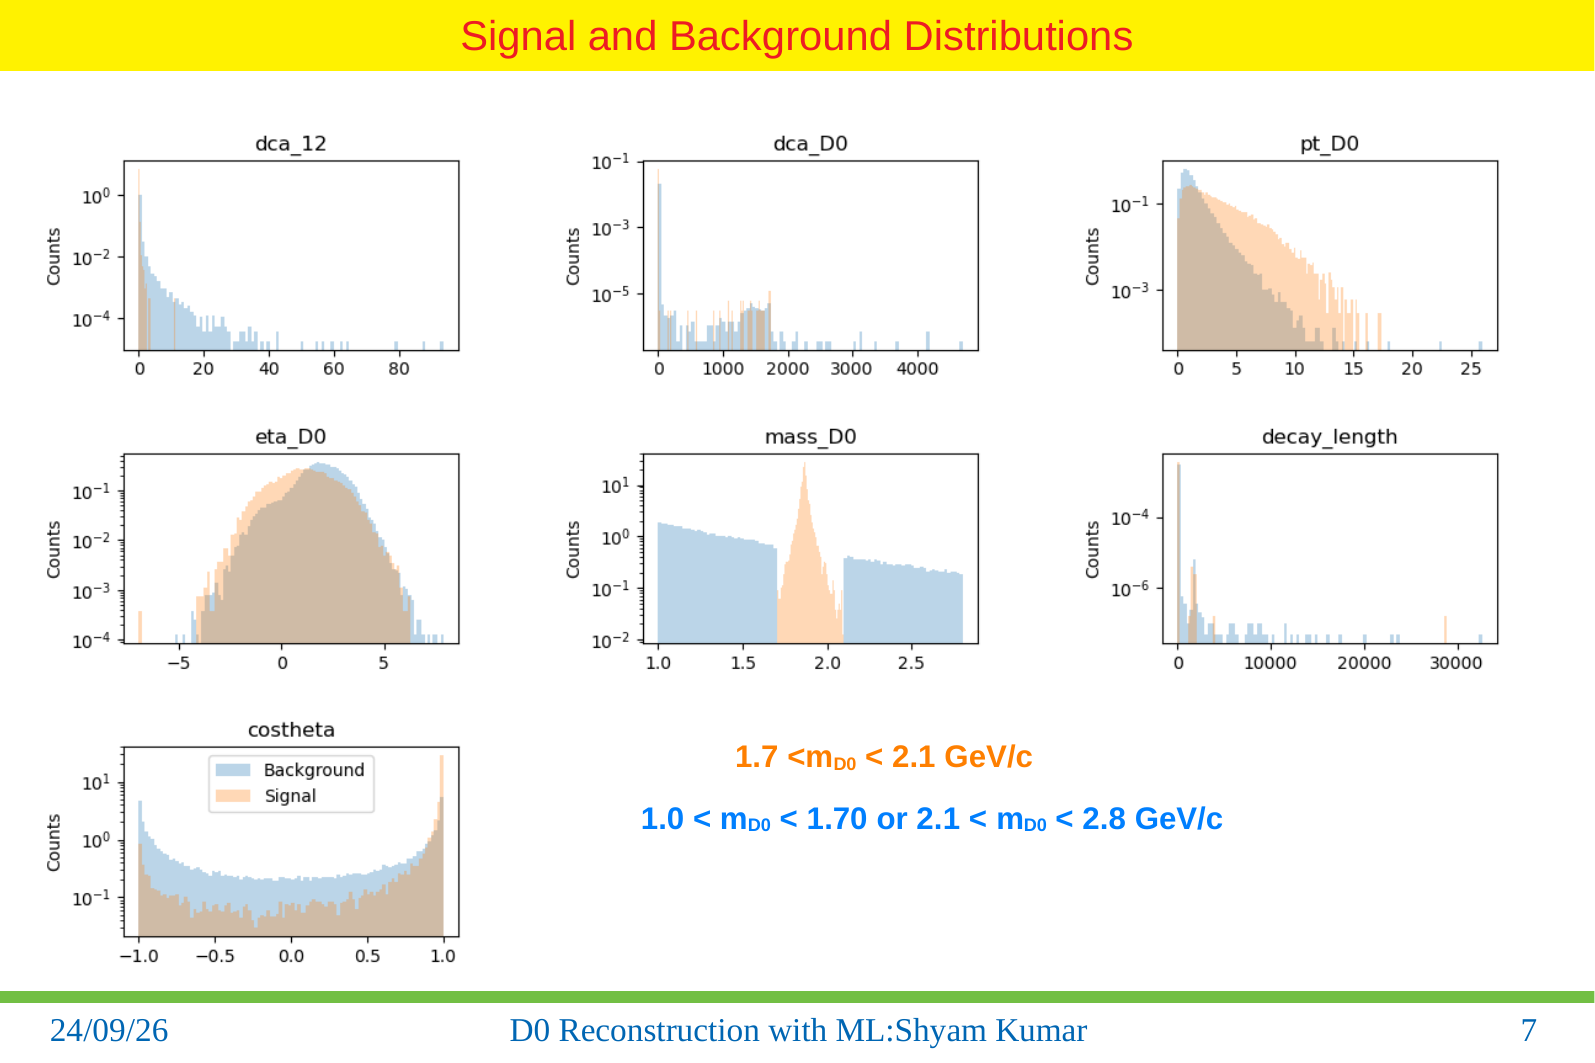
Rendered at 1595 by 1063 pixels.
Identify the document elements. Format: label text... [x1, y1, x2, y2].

text_box 1.7 <mD0 < 2.1 GeV/c [720, 732, 1146, 793]
title Signal and Background Distributions [0, 0, 1595, 71]
picture [35, 126, 1512, 988]
text_box 1.0 < mD0 < 1.70 or 2.1 < mD0 < 2.8 GeV/c [625, 793, 1276, 878]
